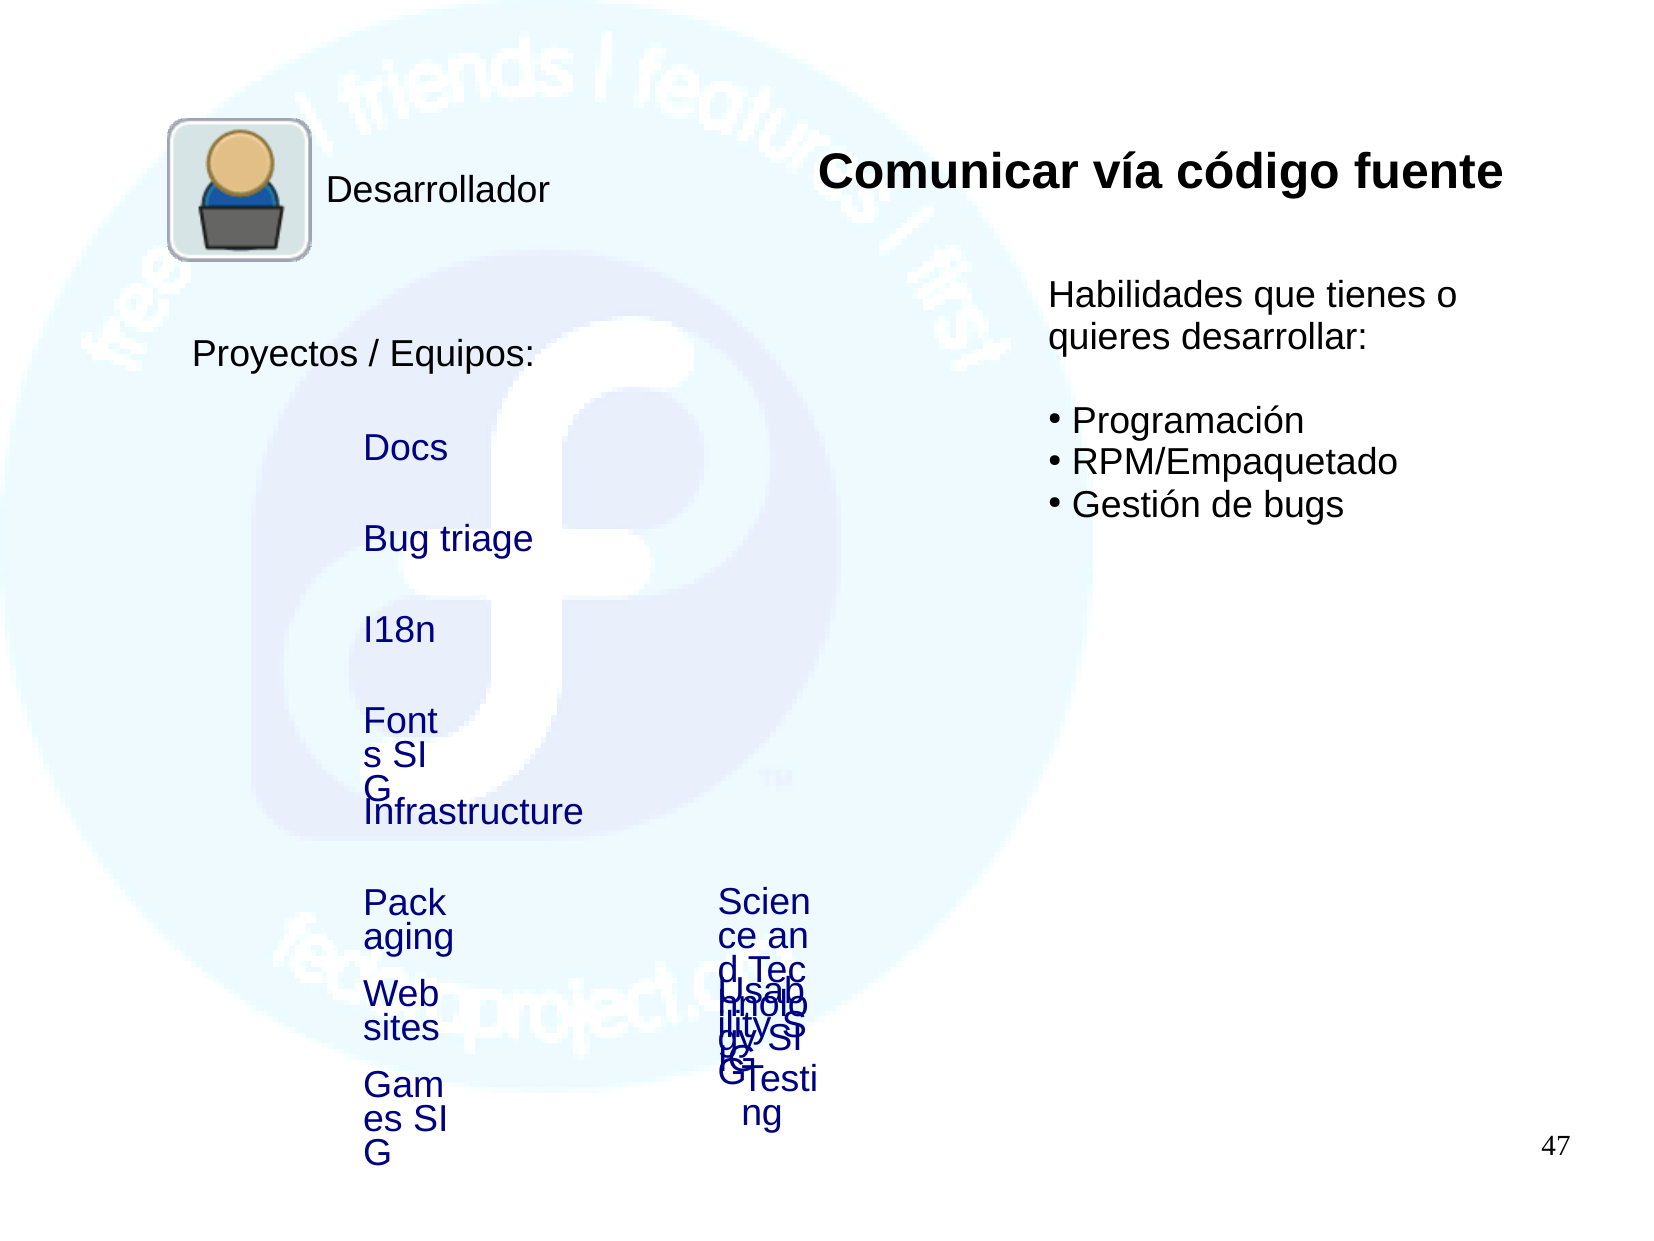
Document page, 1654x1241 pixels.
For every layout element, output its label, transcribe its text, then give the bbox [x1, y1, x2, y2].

text_box Docs [348, 419, 703, 477]
text_box Usability SIG [702, 961, 826, 1019]
text_box Infrastructure [348, 783, 680, 841]
text_box Bug triage [348, 510, 650, 568]
text_box Science and Technology SIG [702, 873, 826, 930]
text_box Desarrollador [311, 160, 567, 218]
text_box Websites [348, 965, 472, 1023]
text_box I18n [348, 601, 733, 659]
text_box Games SIG [348, 1056, 472, 1113]
text_box Proyectos / Equipos: [177, 324, 650, 382]
text_box Habilidades que tienes o quieres desarrollar: Programación RPM/Empaquetado Gestión de bugs [1033, 265, 1565, 1123]
text_box Comunicar vía código fuente [803, 135, 1536, 207]
picture [0, 0, 1093, 1230]
text_box Fonts SIG [348, 692, 472, 750]
text_box Packaging [348, 874, 472, 932]
text_box Testing [726, 1050, 850, 1108]
